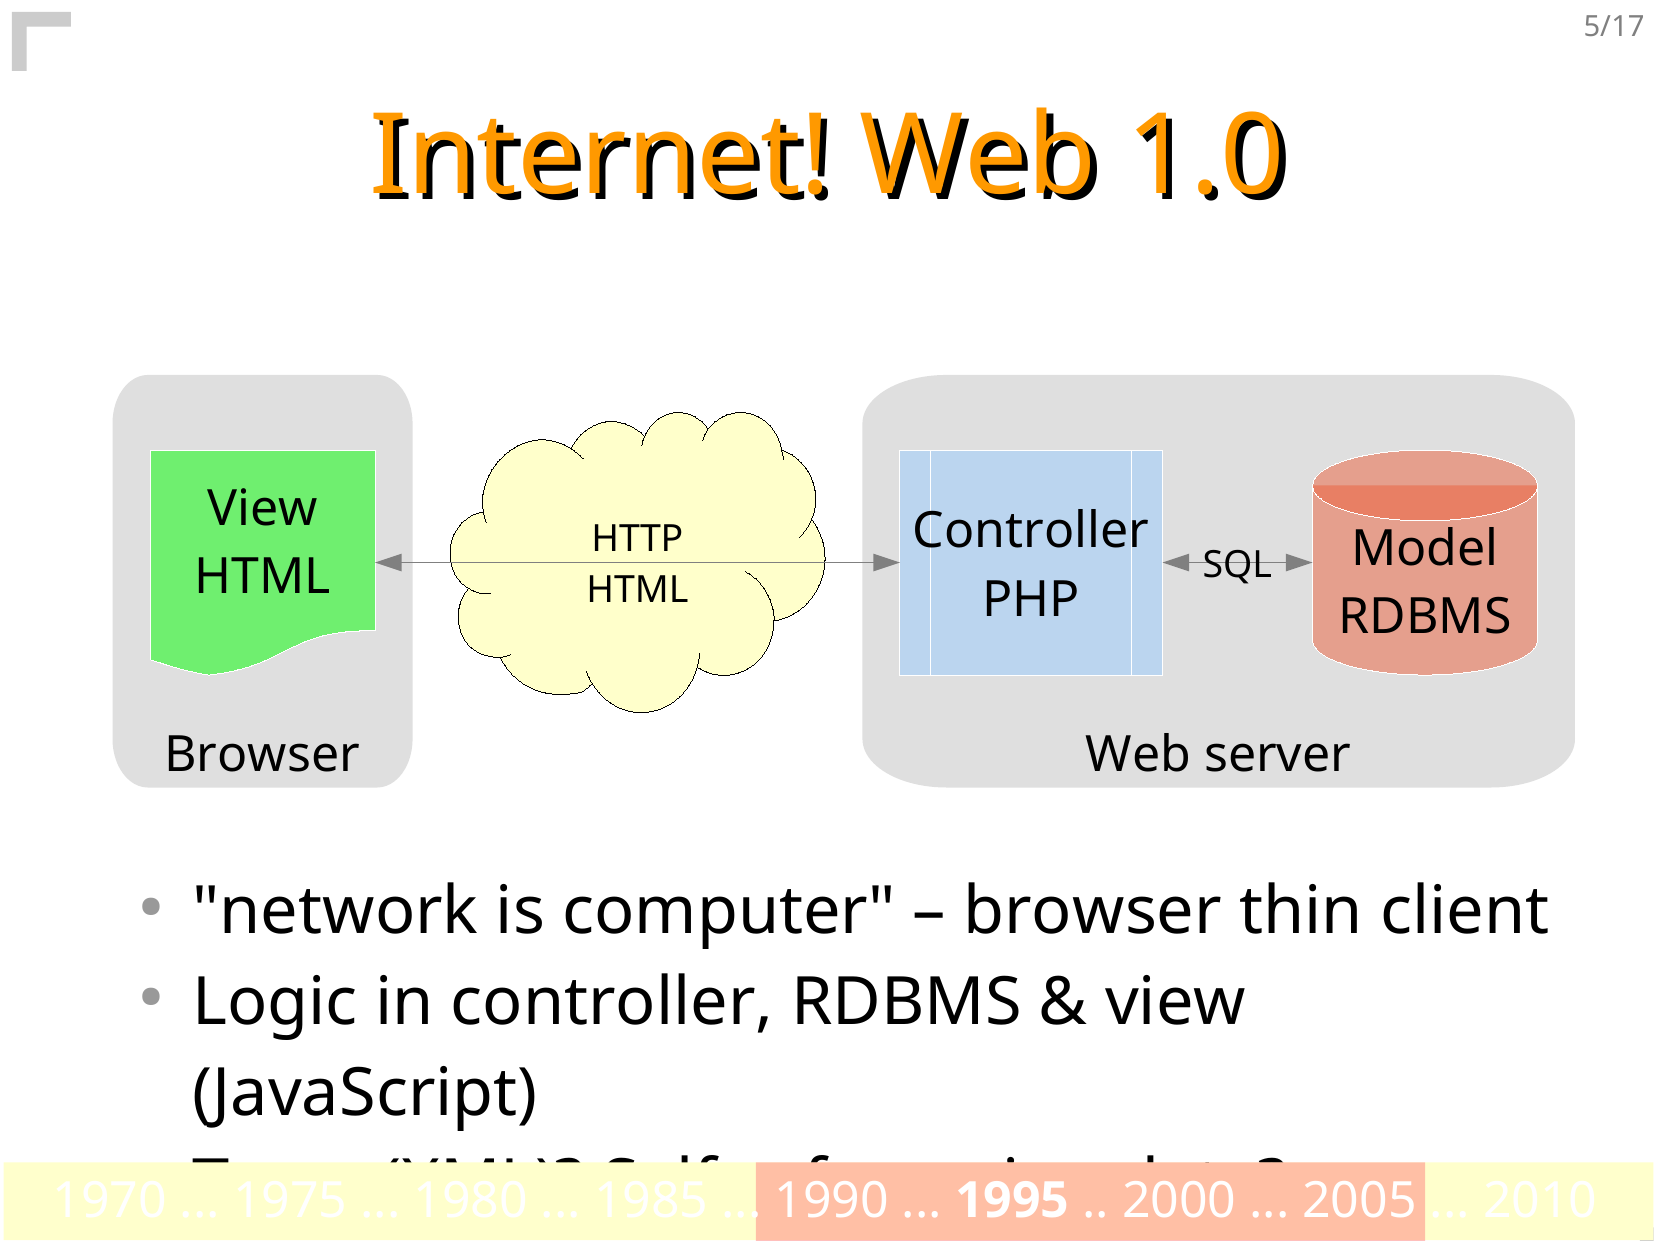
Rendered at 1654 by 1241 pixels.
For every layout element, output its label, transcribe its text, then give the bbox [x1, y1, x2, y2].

text_box Controller PHP [900, 450, 1163, 676]
text_box Model RDBMS [1312, 450, 1538, 676]
title Internet! Web 1.0 [121, 46, 1534, 254]
text_box View HTML [150, 450, 376, 676]
text_box [450, 412, 826, 562]
text_box [451, 563, 825, 713]
text_box Web server [862, 374, 1576, 788]
text_box Browser [112, 374, 413, 788]
text_box 1970 ... 1975 ... 1980 ... 1985 ... 1990 ... 1995 .. 2000 ... 2005 ... 2010 [0, 1159, 1651, 1238]
text_box [3, 1162, 1654, 1241]
list "network is computer" – browser thin client Logic in controller, RDBMS & view (JavaScript) Trees (XML)? Self-referencing data? [121, 862, 1561, 1132]
